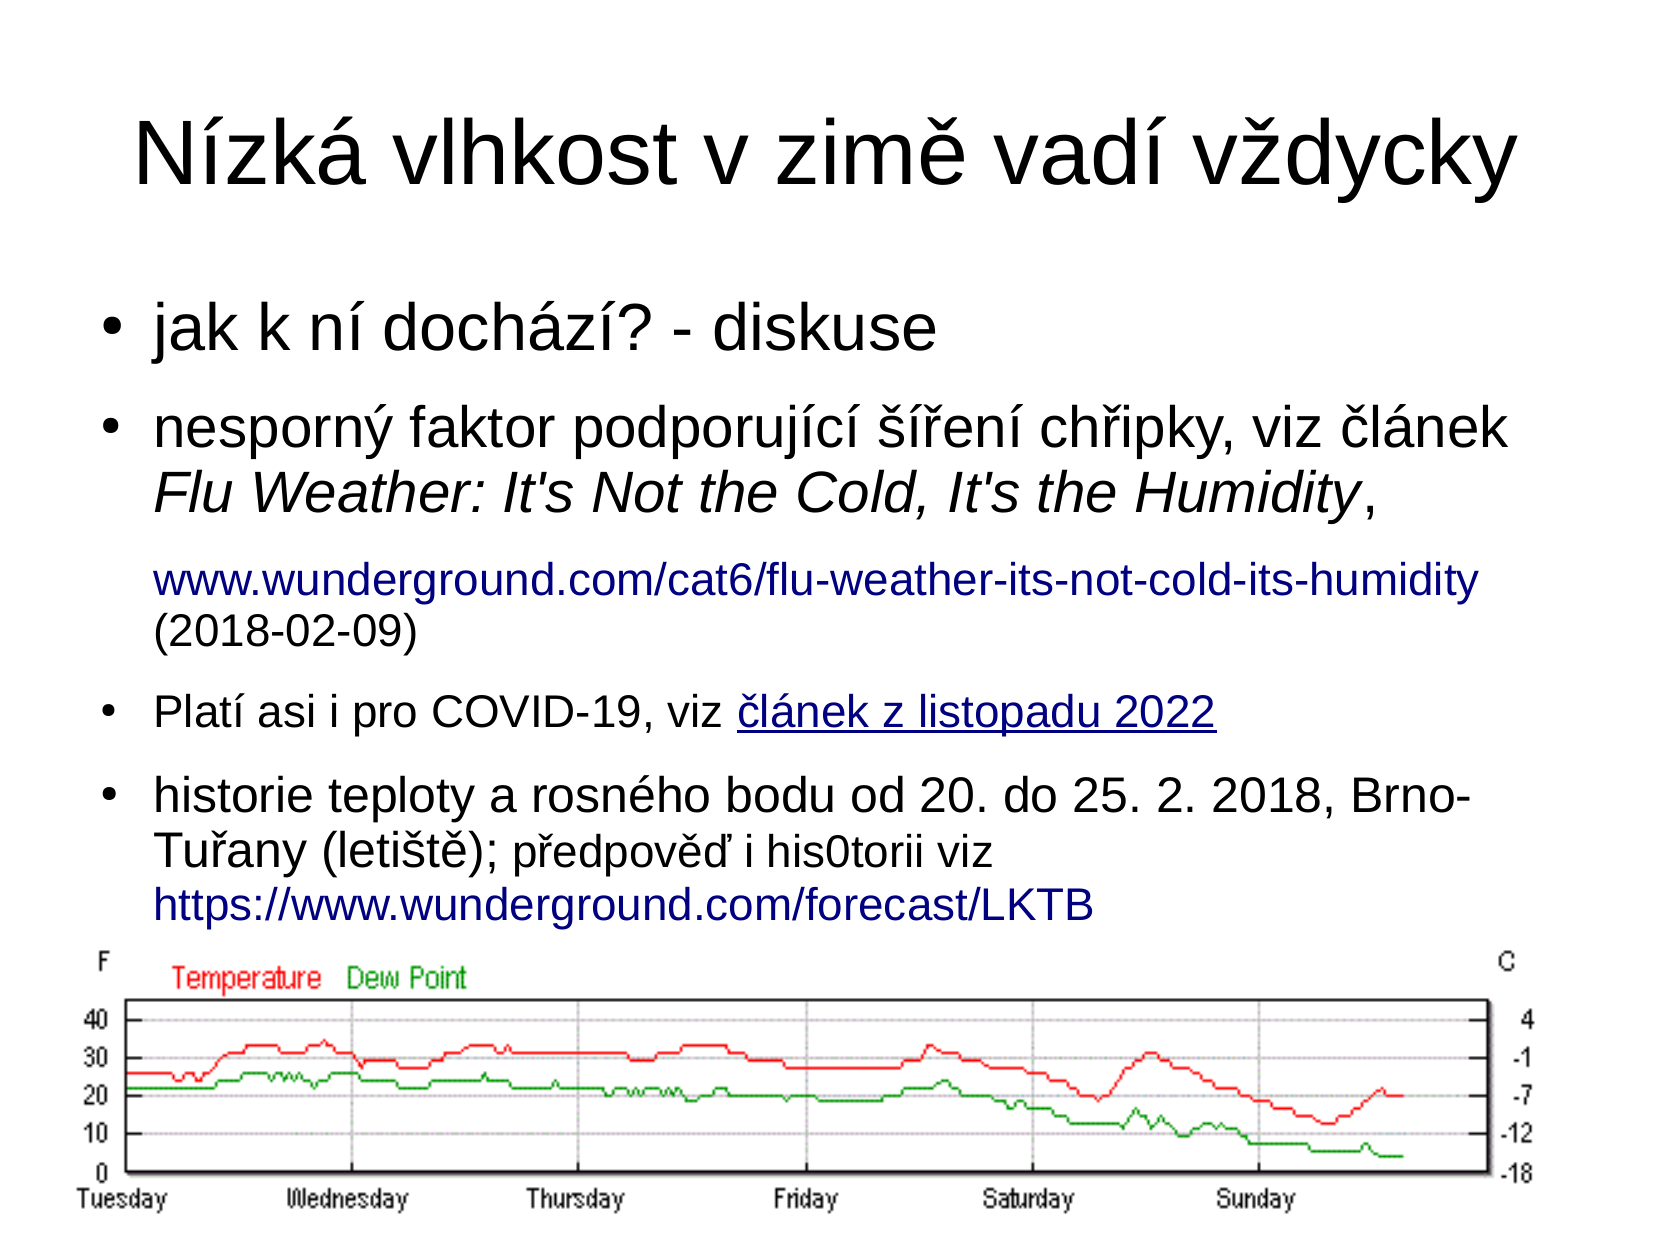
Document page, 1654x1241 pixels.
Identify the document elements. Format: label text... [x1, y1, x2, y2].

title Nízká vlhkost v zimě vadí vždycky [82, 49, 1571, 257]
picture [70, 944, 1560, 1224]
list jak k ní dochází? - diskuse nesporný faktor podporující šíření chřipky, viz článek Flu Weather: It's Not the Cold, It's the Humidity, www.wunderground.com/cat6/flu-weather-its-not-cold-its-humidity (2018-02-09) Platí asi i pro COVID-19, viz článek z listopadu 2022 historie teploty a rosného bodu od 20. do 25. 2. 2018, Brno-Tuřany (letiště); předpověď i his0torii viz https://www.wunderground.com/forecast/LKTB [82, 290, 1571, 1109]
